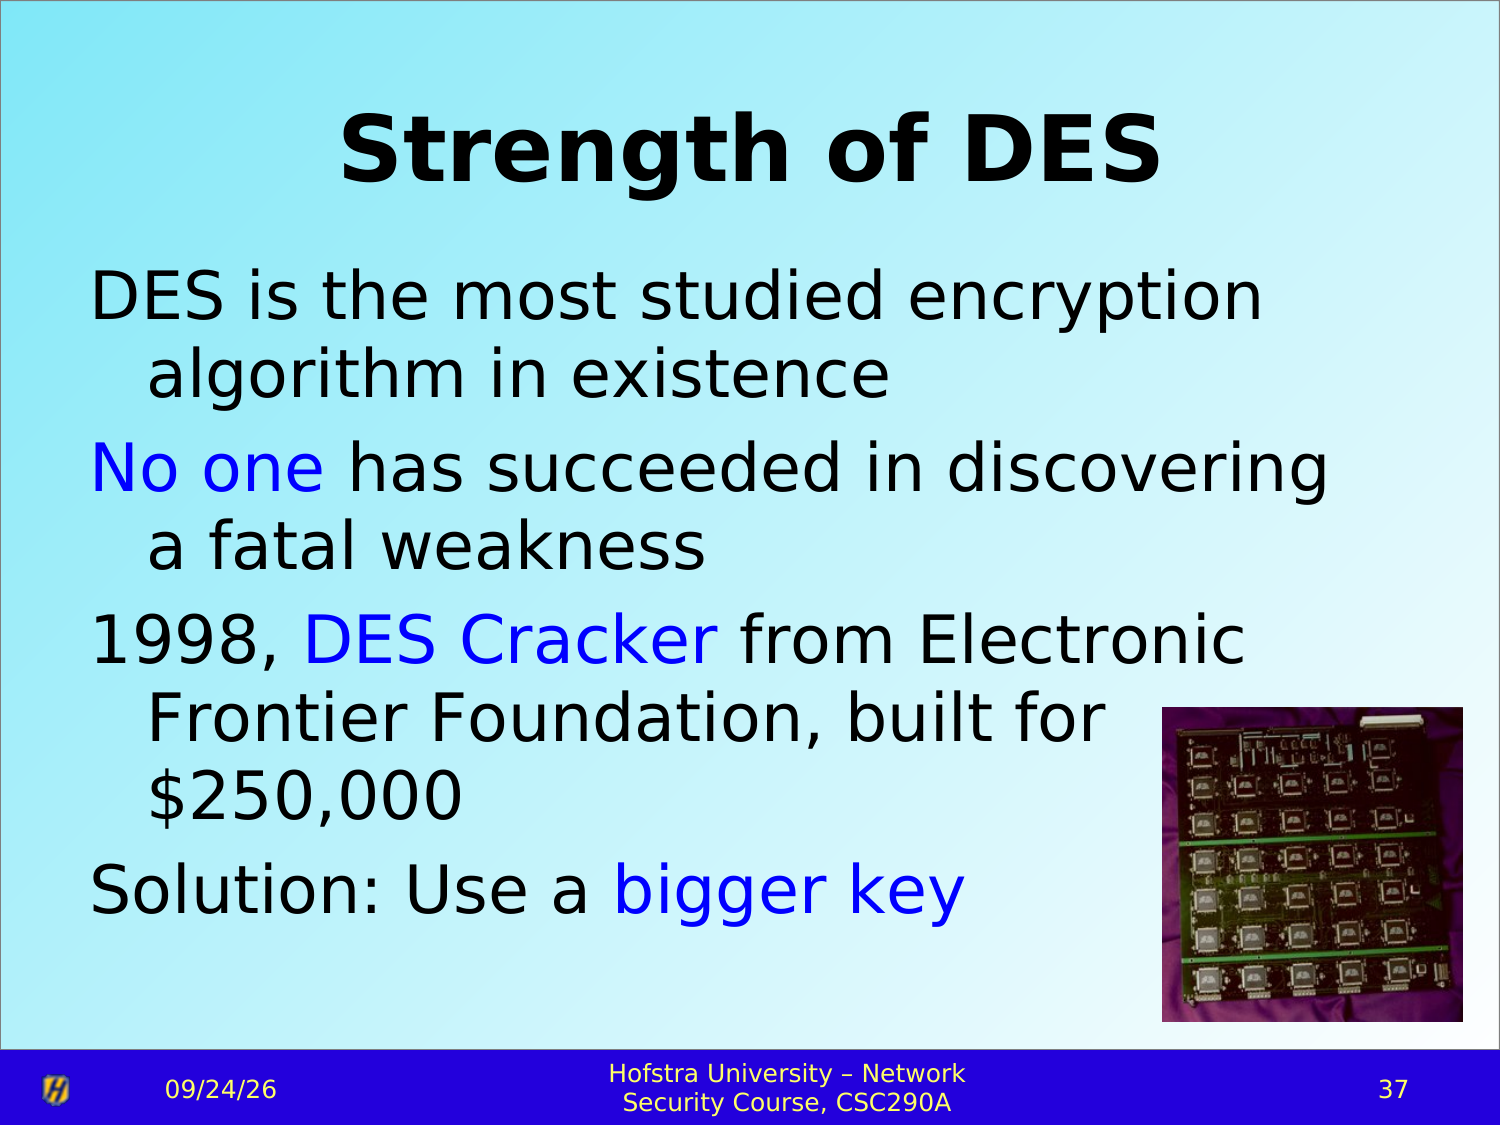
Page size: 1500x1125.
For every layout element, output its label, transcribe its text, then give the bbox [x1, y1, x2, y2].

list DES is the most studied encryption algorithm in existence No one has succeeded in discovering a fatal weakness 1998, DES Cracker from Electronic Frontier Foundation, built for $250,000 Solution: Use a bigger key [75, 249, 1351, 938]
title Strength of DES [112, 88, 1391, 212]
picture [37, 1072, 76, 1110]
picture [1162, 707, 1463, 1022]
